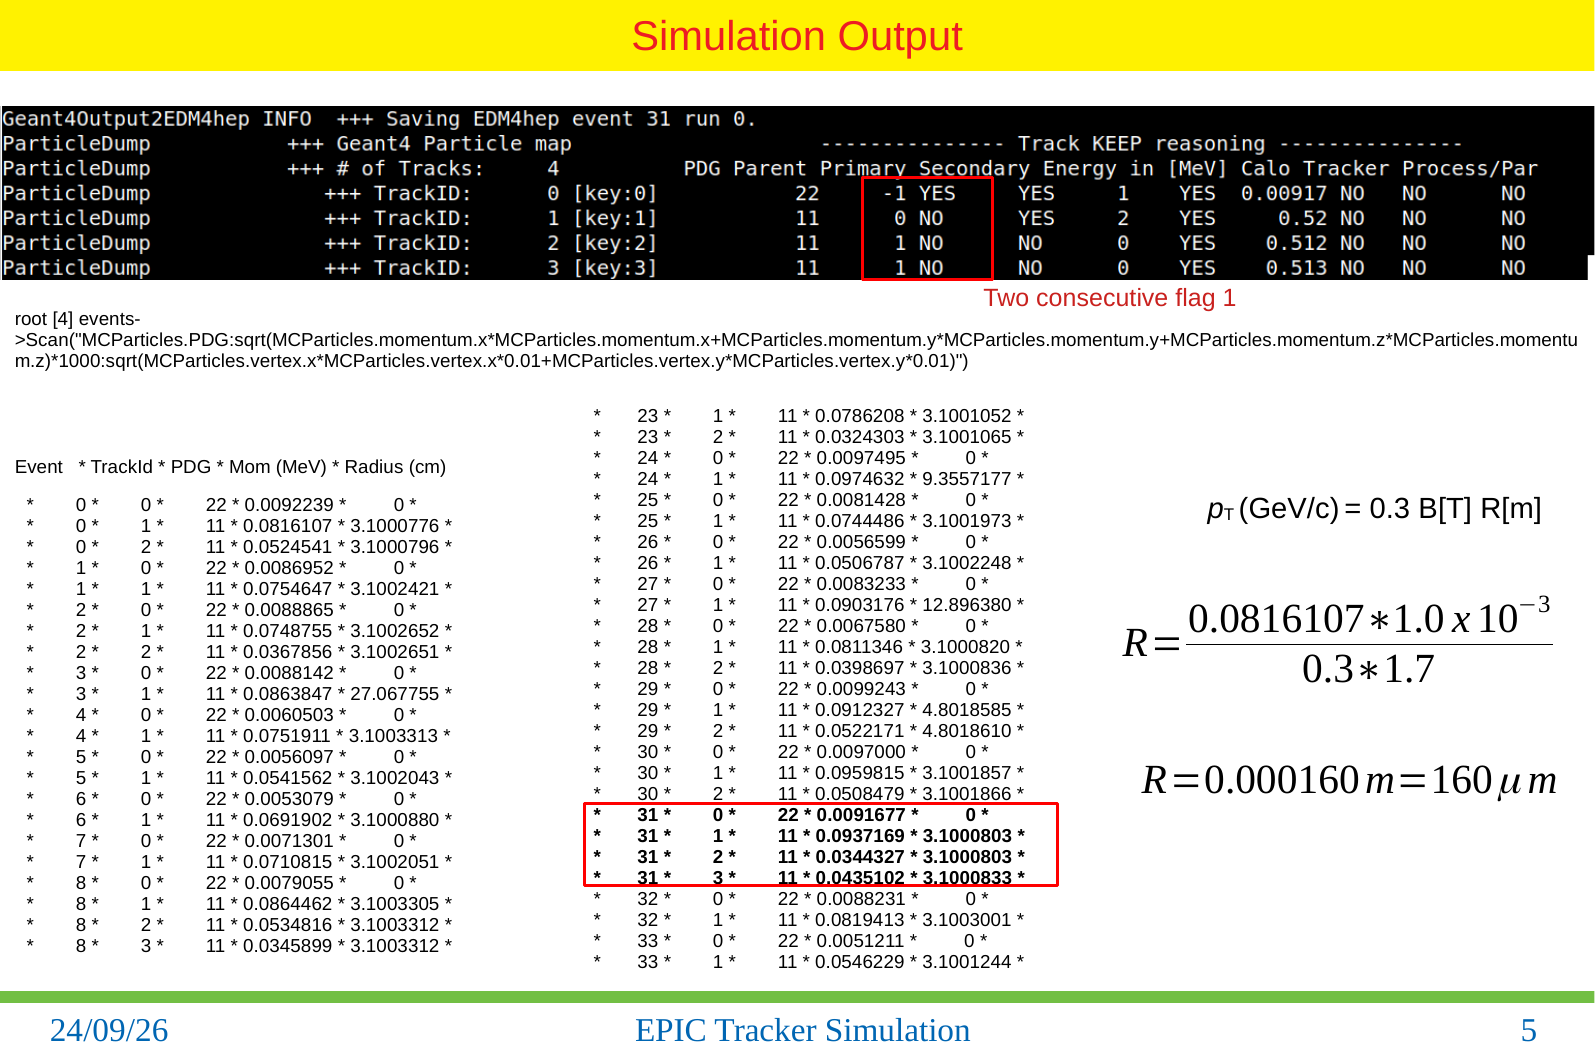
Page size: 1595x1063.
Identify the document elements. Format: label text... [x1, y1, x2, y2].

title Simulation Output [0, 0, 1595, 71]
text_box Event * TrackId * PDG * Mom (MeV) * Radius (cm) [0, 448, 578, 520]
text_box pT (GeV/c) = 0.3 B[T] R[m] [1192, 484, 1583, 584]
text_box * 0 * 0 * 22 * 0.0092239 * 0 * * 0 * 1 * 11 * 0.0816107 * 3.1000776 * * 0 * 2 * 11 * 0.0524541 * 3.1000796 * * 1 * 0 * 22 * 0.0086952 * 0 * * 1 * 1 * 11 * 0.0754647 * 3.1002421 * * 2 * 0 * 22 * 0.0088865 * 0 * * 2 * 1 * 11 * 0.0748755 * 3.1002652 * * 2 * 2 * 11 * 0.0367856 * 3.1002651 * * 3 * 0 * 22 * 0.0088142 * 0 * * 3 * 1 * 11 * 0.0863847 * 27.067755 * * 4 * 0 * 22 * 0.0060503 * 0 * * 4 * 1 * 11 * 0.0751911 * 3.1003313 * * 5 * 0 * 22 * 0.0056097 * 0 * * 5 * 1 * 11 * 0.0541562 * 3.1002043 * * 6 * 0 * 22 * 0.0053079 * 0 * * 6 * 1 * 11 * 0.0691902 * 3.1000880 * * 7 * 0 * 22 * 0.0071301 * 0 * * 7 * 1 * 11 * 0.0710815 * 3.1002051 * * 8 * 0 * 22 * 0.0079055 * 0 * * 8 * 1 * 11 * 0.0864462 * 3.1003305 * * 8 * 2 * 11 * 0.0534816 * 3.1003312 * * 8 * 3 * 11 * 0.0345899 * 3.1003312 * [11, 486, 591, 1063]
text_box Two consecutive flag 1 [968, 276, 1264, 300]
text_box * 23 * 1 * 11 * 0.0786208 * 3.1001052 * * 23 * 2 * 11 * 0.0324303 * 3.1001065 * * 24 * 0 * 22 * 0.0097495 * 0 * * 24 * 1 * 11 * 0.0974632 * 9.3557177 * * 25 * 0 * 22 * 0.0081428 * 0 * * 25 * 1 * 11 * 0.0744486 * 3.1001973 * * 26 * 0 * 22 * 0.0056599 * 0 * * 26 * 1 * 11 * 0.0506787 * 3.1002248 * * 27 * 0 * 22 * 0.0083233 * 0 * * 27 * 1 * 11 * 0.0903176 * 12.896380 * * 28 * 0 * 22 * 0.0067580 * 0 * * 28 * 1 * 11 * 0.0811346 * 3.1000820 * * 28 * 2 * 11 * 0.0398697 * 3.1000836 * * 29 * 0 * 22 * 0.0099243 * 0 * * 29 * 1 * 11 * 0.0912327 * 4.8018585 * * 29 * 2 * 11 * 0.0522171 * 4.8018610 * * 30 * 0 * 22 * 0.0097000 * 0 * * 30 * 1 * 11 * 0.0959815 * 3.1001857 * * 30 * 2 * 11 * 0.0508479 * 3.1001866 * * 31 * 0 * 22 * 0.0091677 * 0 * * 31 * 1 * 11 * 0.0937169 * 3.1000803 * * 31 * 2 * 11 * 0.0344327 * 3.1000803 * * 31 * 3 * 11 * 0.0435102 * 3.1000833 * * 32 * 0 * 22 * 0.0088231 * 0 * * 32 * 1 * 11 * 0.0819413 * 3.1003001 * * 33 * 0 * 22 * 0.0051211 * 0 * * 33 * 1 * 11 * 0.0546229 * 3.1001244 * [578, 397, 1251, 981]
chart [1114, 590, 1560, 693]
chart [1133, 755, 1564, 804]
picture [864, 179, 991, 278]
picture [0, 106, 1595, 280]
text_box root [4] events->Scan("MCParticles.PDG:sqrt(MCParticles.momentum.x*MCParticles.momentum.x+MCParticles.momentum.y*MCParticles.momentum.y+MCParticles.momentum.z*MCParticles.momentum.z)*1000:sqrt(MCParticles.vertex.x*MCParticles.vertex.x*0.01+MCParticles.vertex.y*MCParticles.vertex.y*0.01)") [0, 300, 1595, 396]
